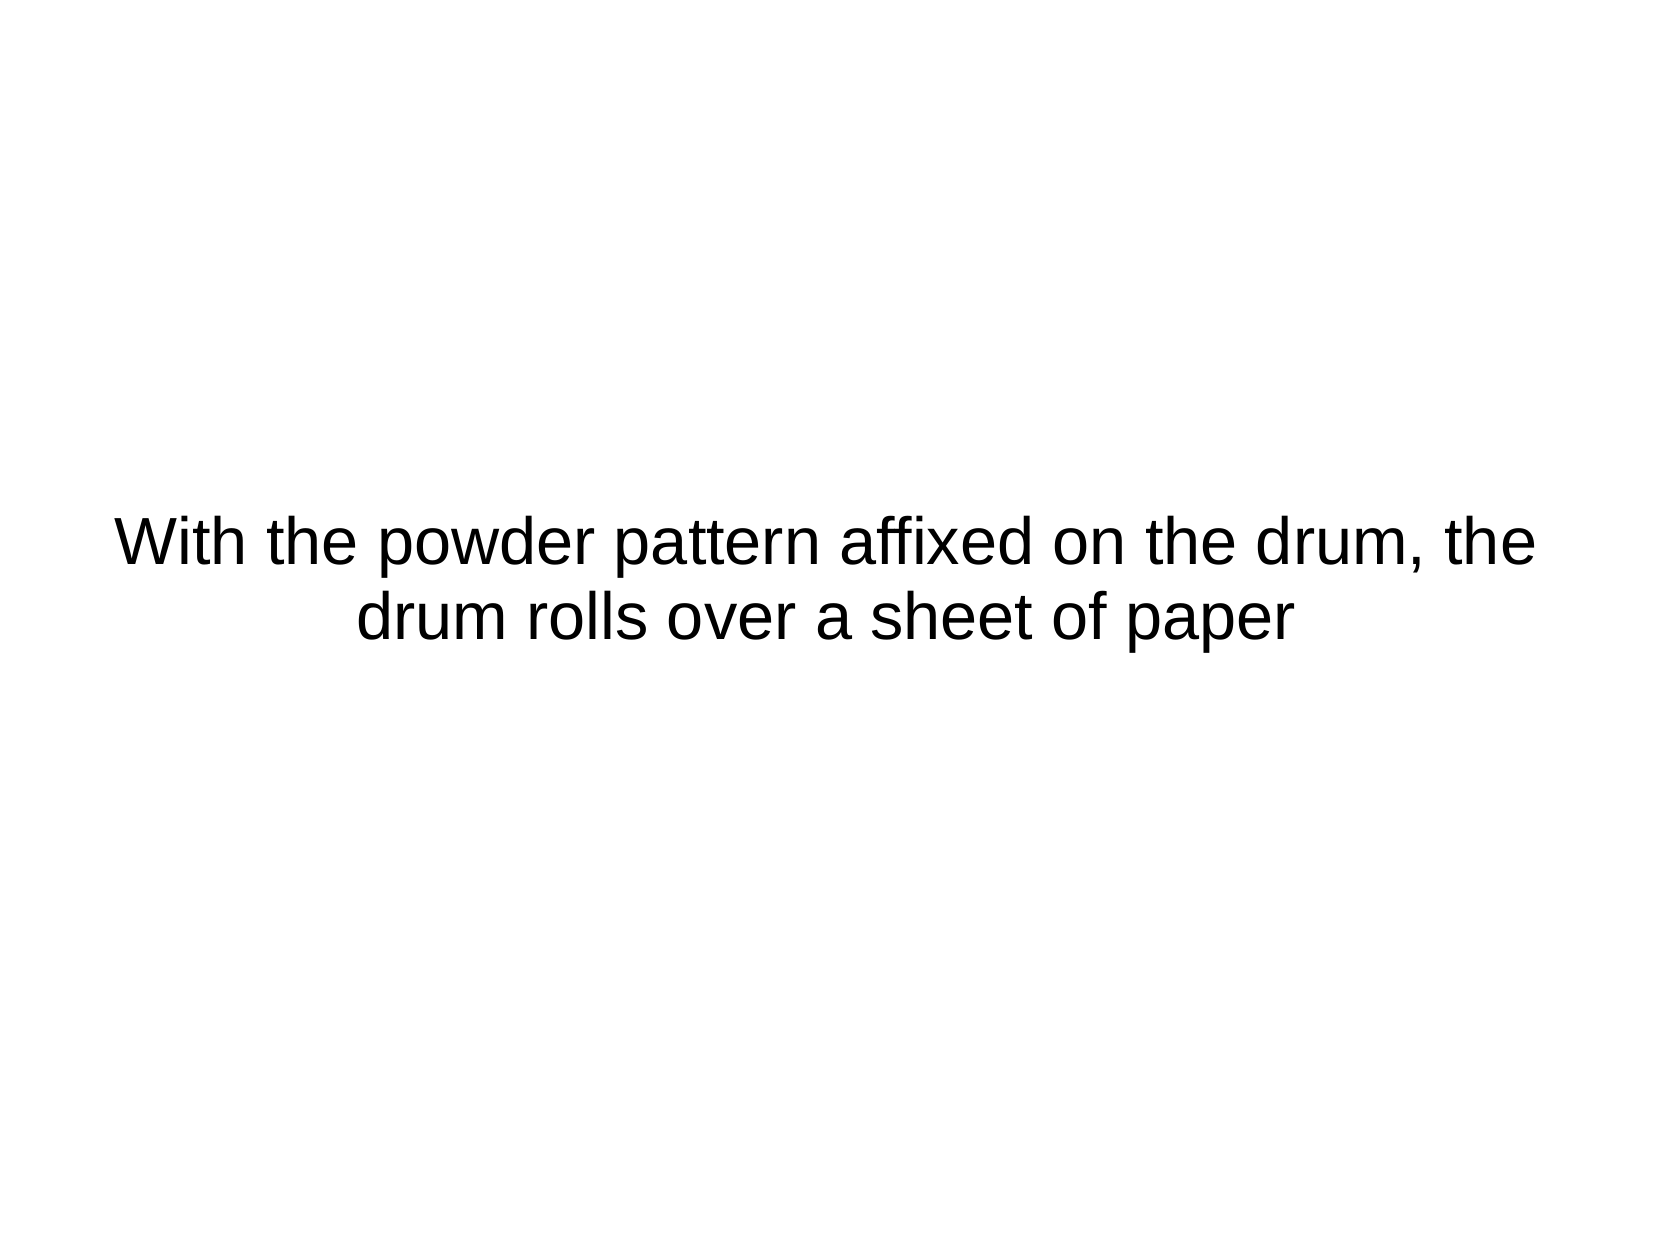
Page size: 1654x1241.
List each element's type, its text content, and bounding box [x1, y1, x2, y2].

subtitle With the powder pattern affixed on the drum, the drum rolls over a sheet of paper [82, 56, 1571, 1102]
